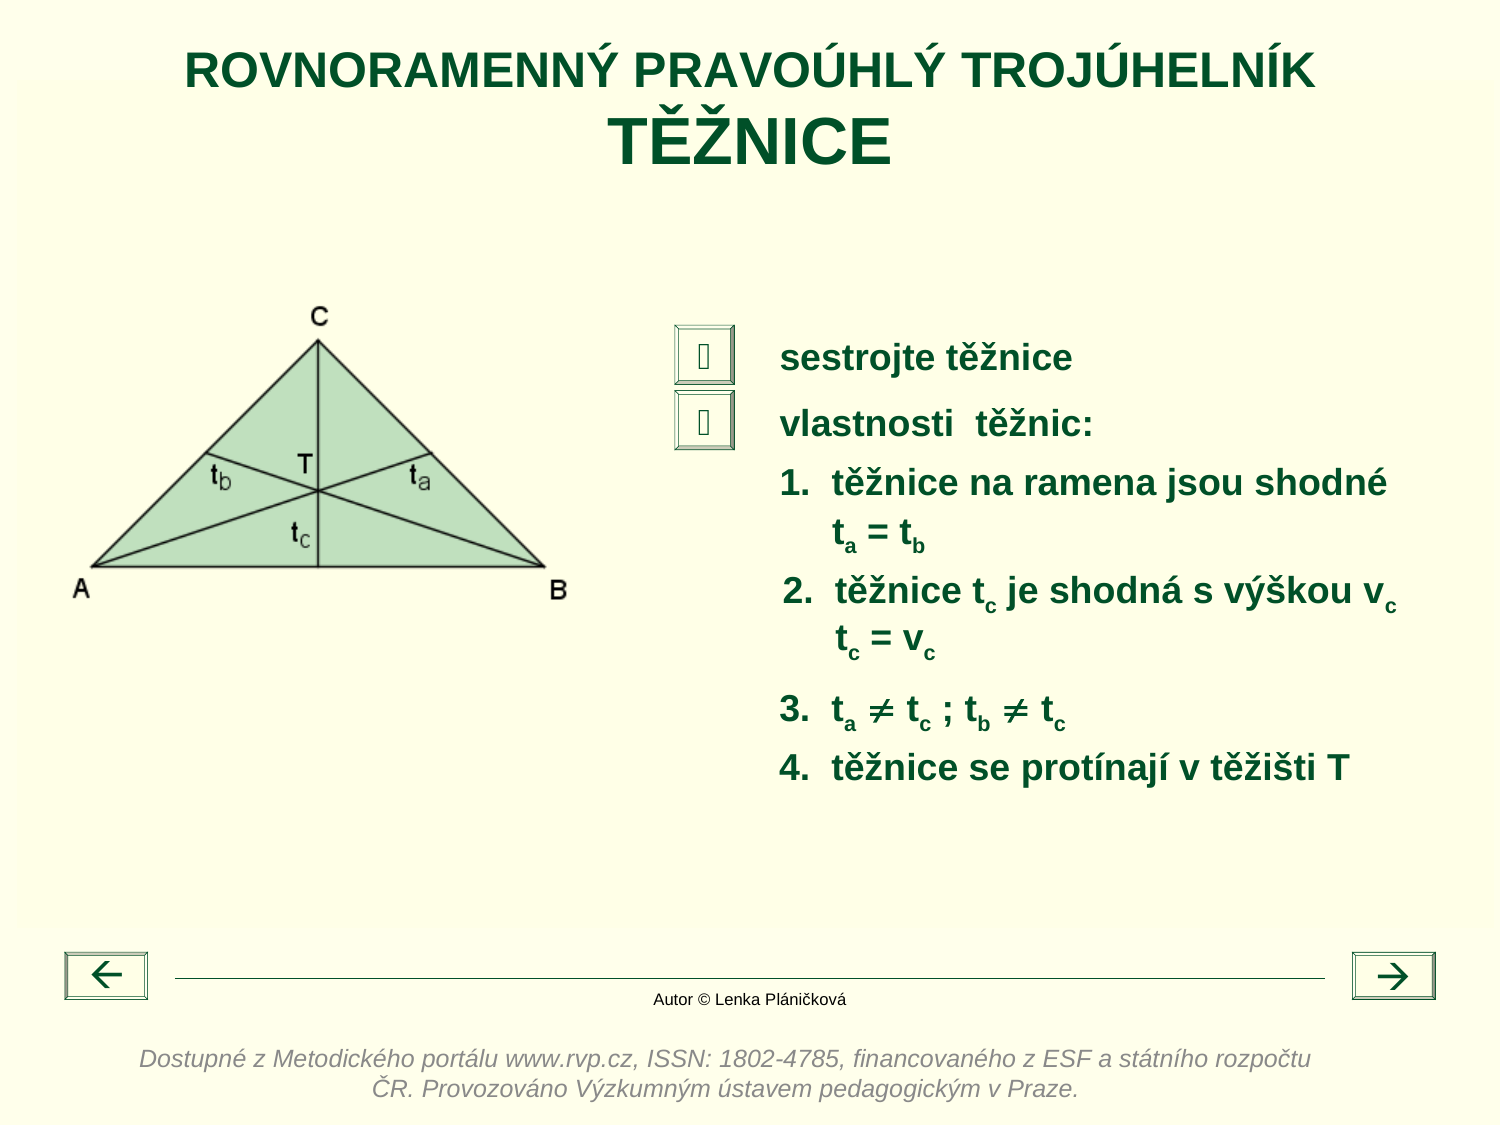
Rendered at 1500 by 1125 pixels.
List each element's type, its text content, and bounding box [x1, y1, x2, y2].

text_box vlastnosti těžnic: [764, 390, 1187, 448]
text_box Dostupné z Metodického portálu www.rvp.cz, ISSN: 1802-4785, financovaného z ESF a státního rozpočtu ČR. Provozováno Výzkumným ústavem pedagogickým v Praze. [105, 1042, 1348, 1103]
text_box 3. ta  tc ; tb  tc [764, 676, 1446, 735]
text_box 2. těžnice tc je shodná s výškou vc [767, 558, 1460, 623]
picture [17, 80, 1494, 928]
text_box  [1356, 956, 1432, 996]
text_box 4. těžnice se protínají v těžišti T [764, 735, 1457, 800]
text_box  [679, 395, 730, 445]
text_box Autor © Lenka Pláničková [171, 981, 1329, 1017]
text_box  [679, 329, 730, 380]
text_box ROVNORAMENNÝ PRAVOÚHLÝ TROJÚHELNÍK TĚŽNICE [22, 31, 1479, 185]
text_box 1. těžnice na ramena jsou shodné [764, 449, 1500, 511]
text_box sestrojte těžnice [764, 325, 1212, 386]
text_box  [68, 956, 144, 996]
text_box ta = tb [764, 498, 1401, 566]
text_box tc = vc [820, 605, 1062, 682]
